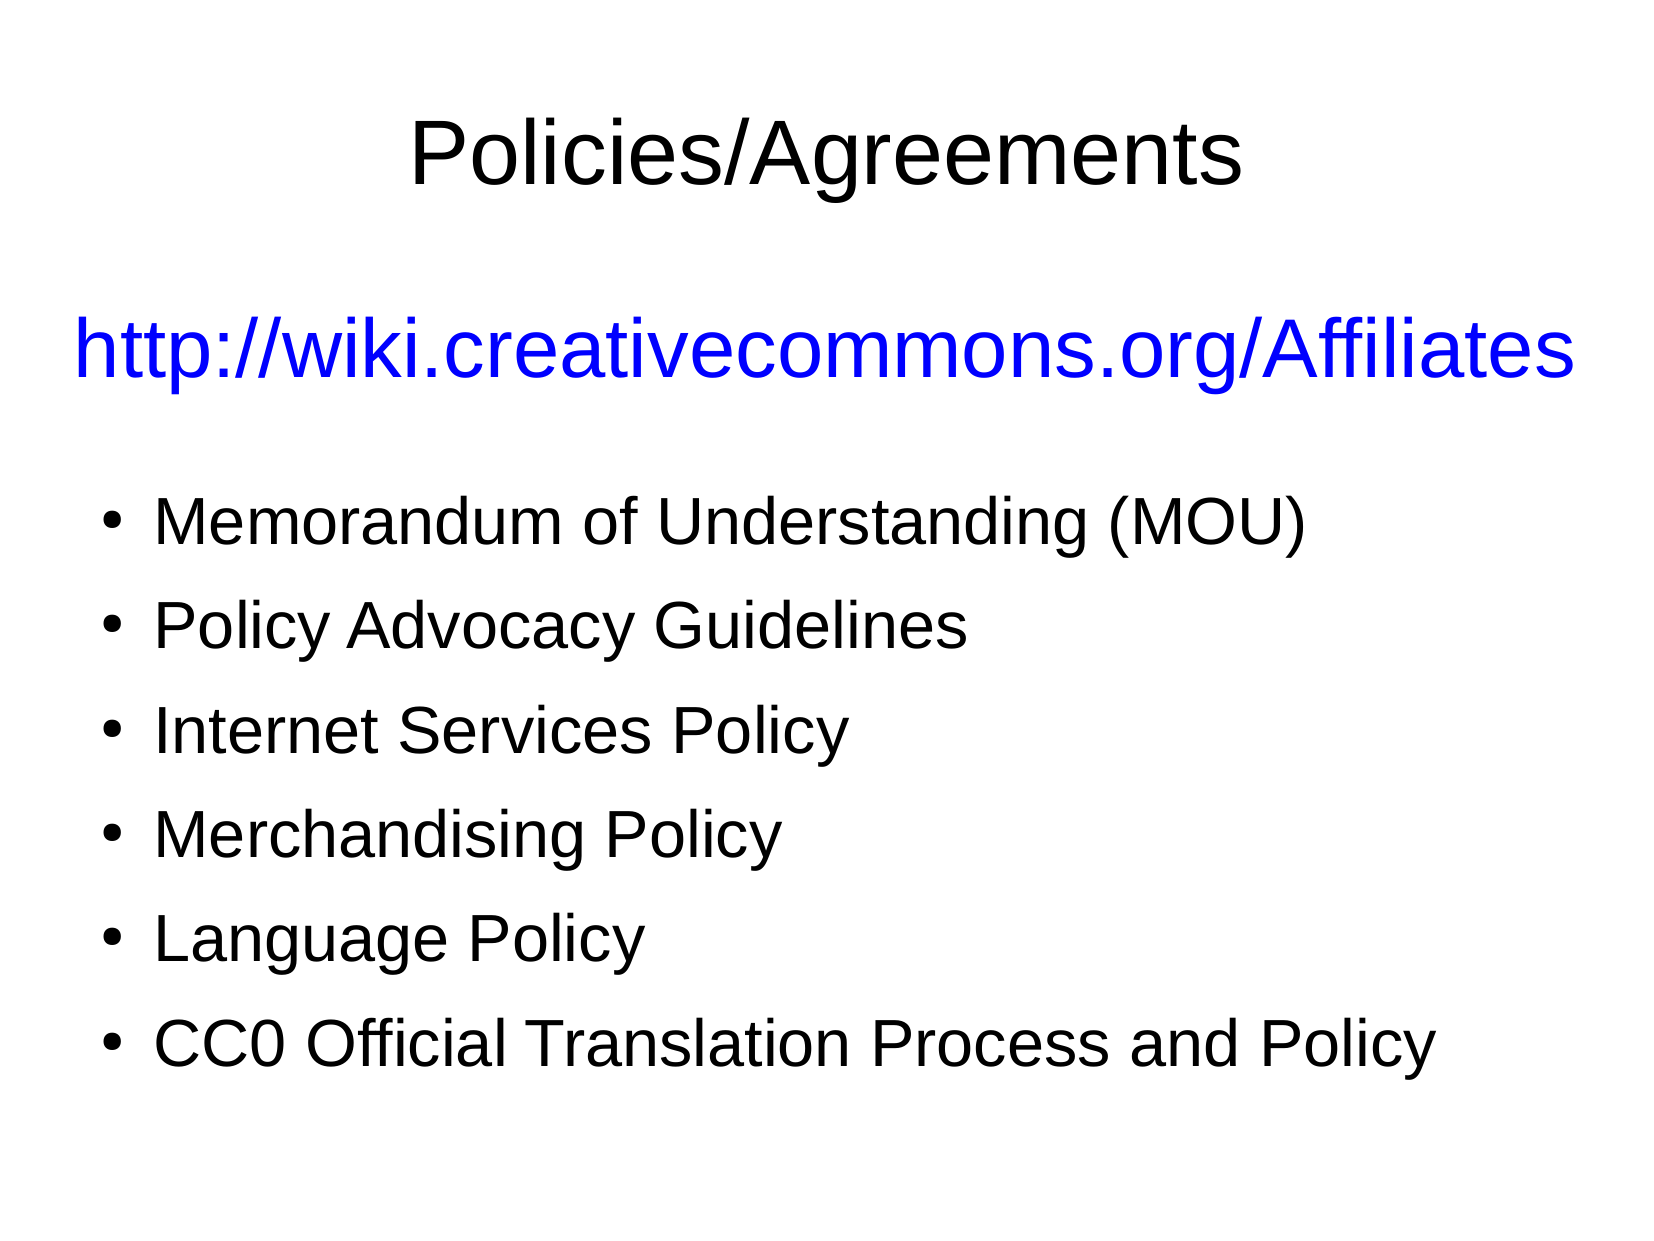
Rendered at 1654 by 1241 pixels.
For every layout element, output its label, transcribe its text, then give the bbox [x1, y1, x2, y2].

list Memorandum of Understanding (MOU) Policy Advocacy Guidelines Internet Services Policy Merchandising Policy Language Policy CC0 Official Translation Process and Policy [82, 484, 1571, 1109]
title Policies/Agreements [82, 49, 1571, 257]
text_box http://wiki.creativecommons.org/Affiliates [59, 295, 1607, 404]
